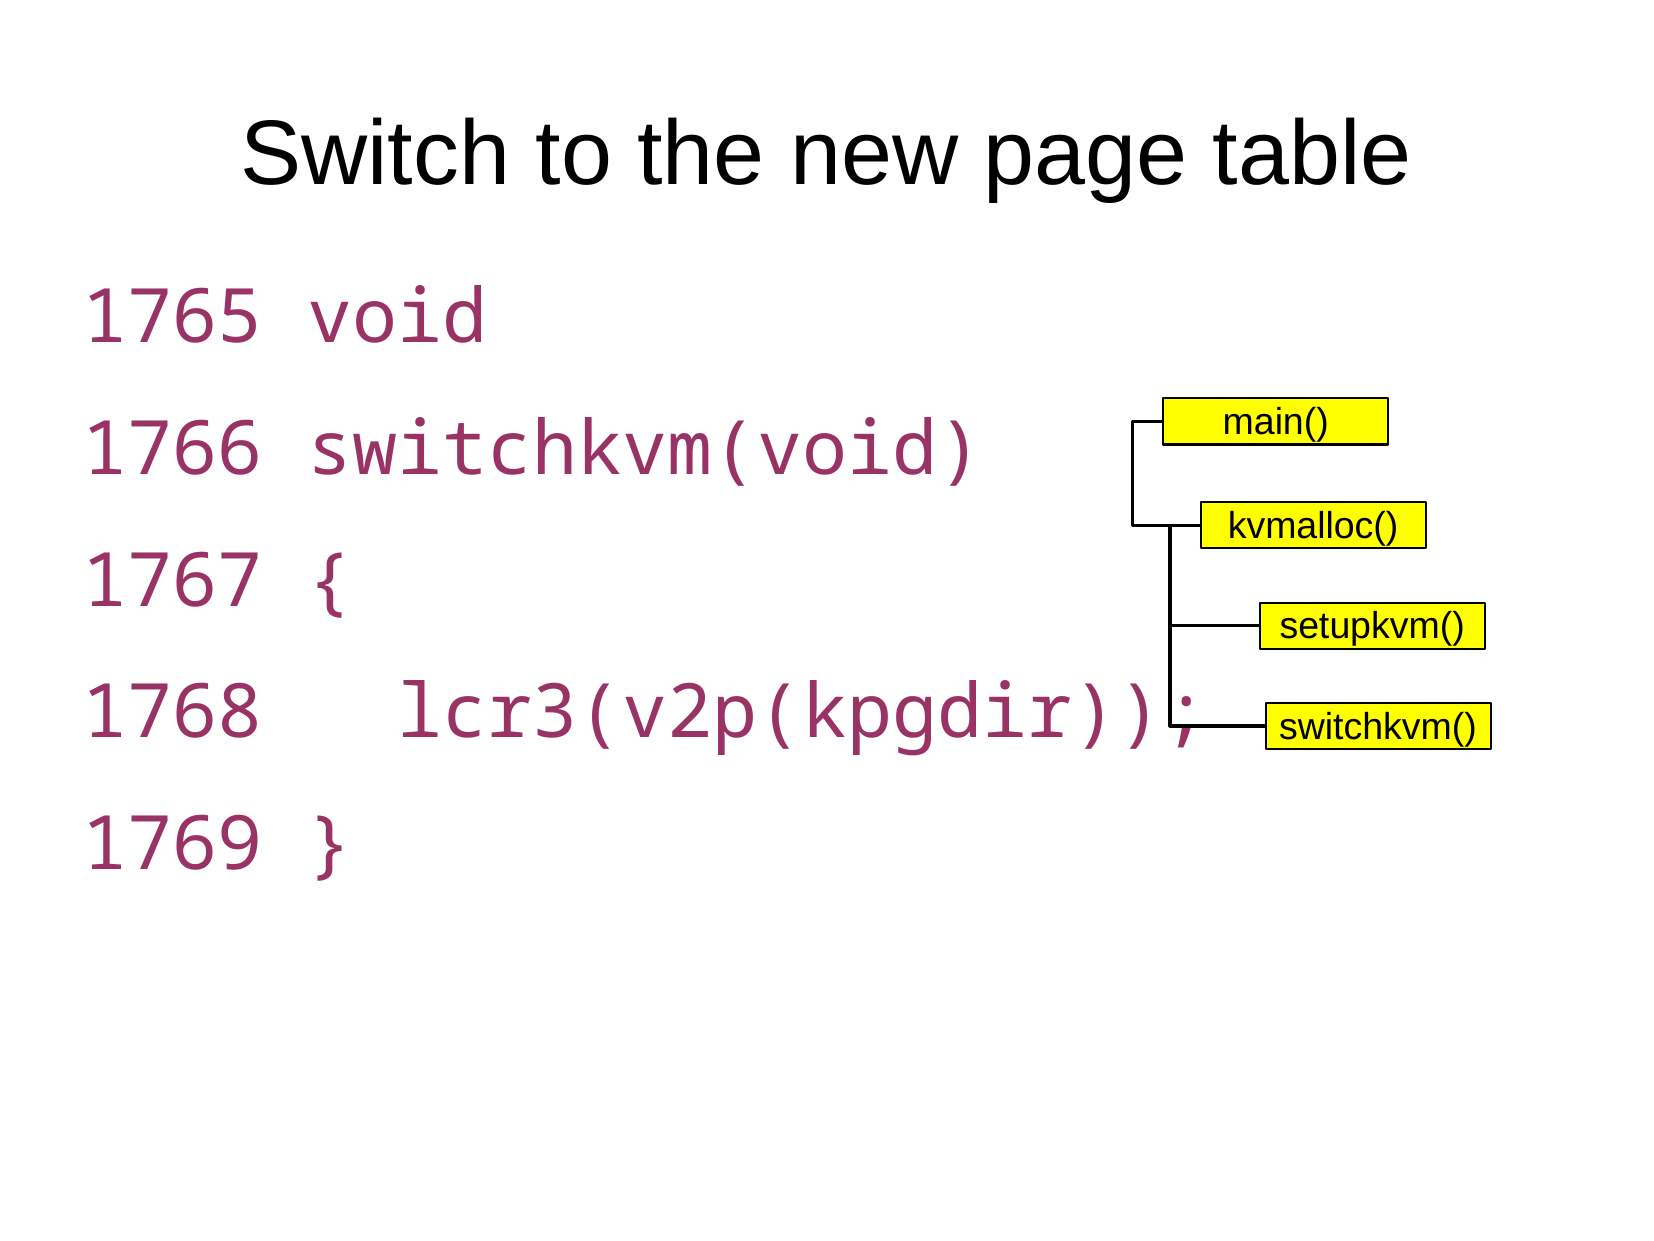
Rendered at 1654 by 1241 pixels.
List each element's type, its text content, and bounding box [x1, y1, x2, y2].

list 1765 void 1766 switchkvm(void) 1767 { 1768 lcr3(v2p(kpgdir)); 1769 } [82, 262, 1571, 1163]
text_box kvmalloc() [1200, 502, 1426, 549]
text_box switchkvm() [1265, 702, 1491, 750]
text_box main() [1163, 398, 1389, 445]
text_box setupkvm() [1259, 602, 1485, 649]
title Switch to the new page table [82, 49, 1571, 257]
